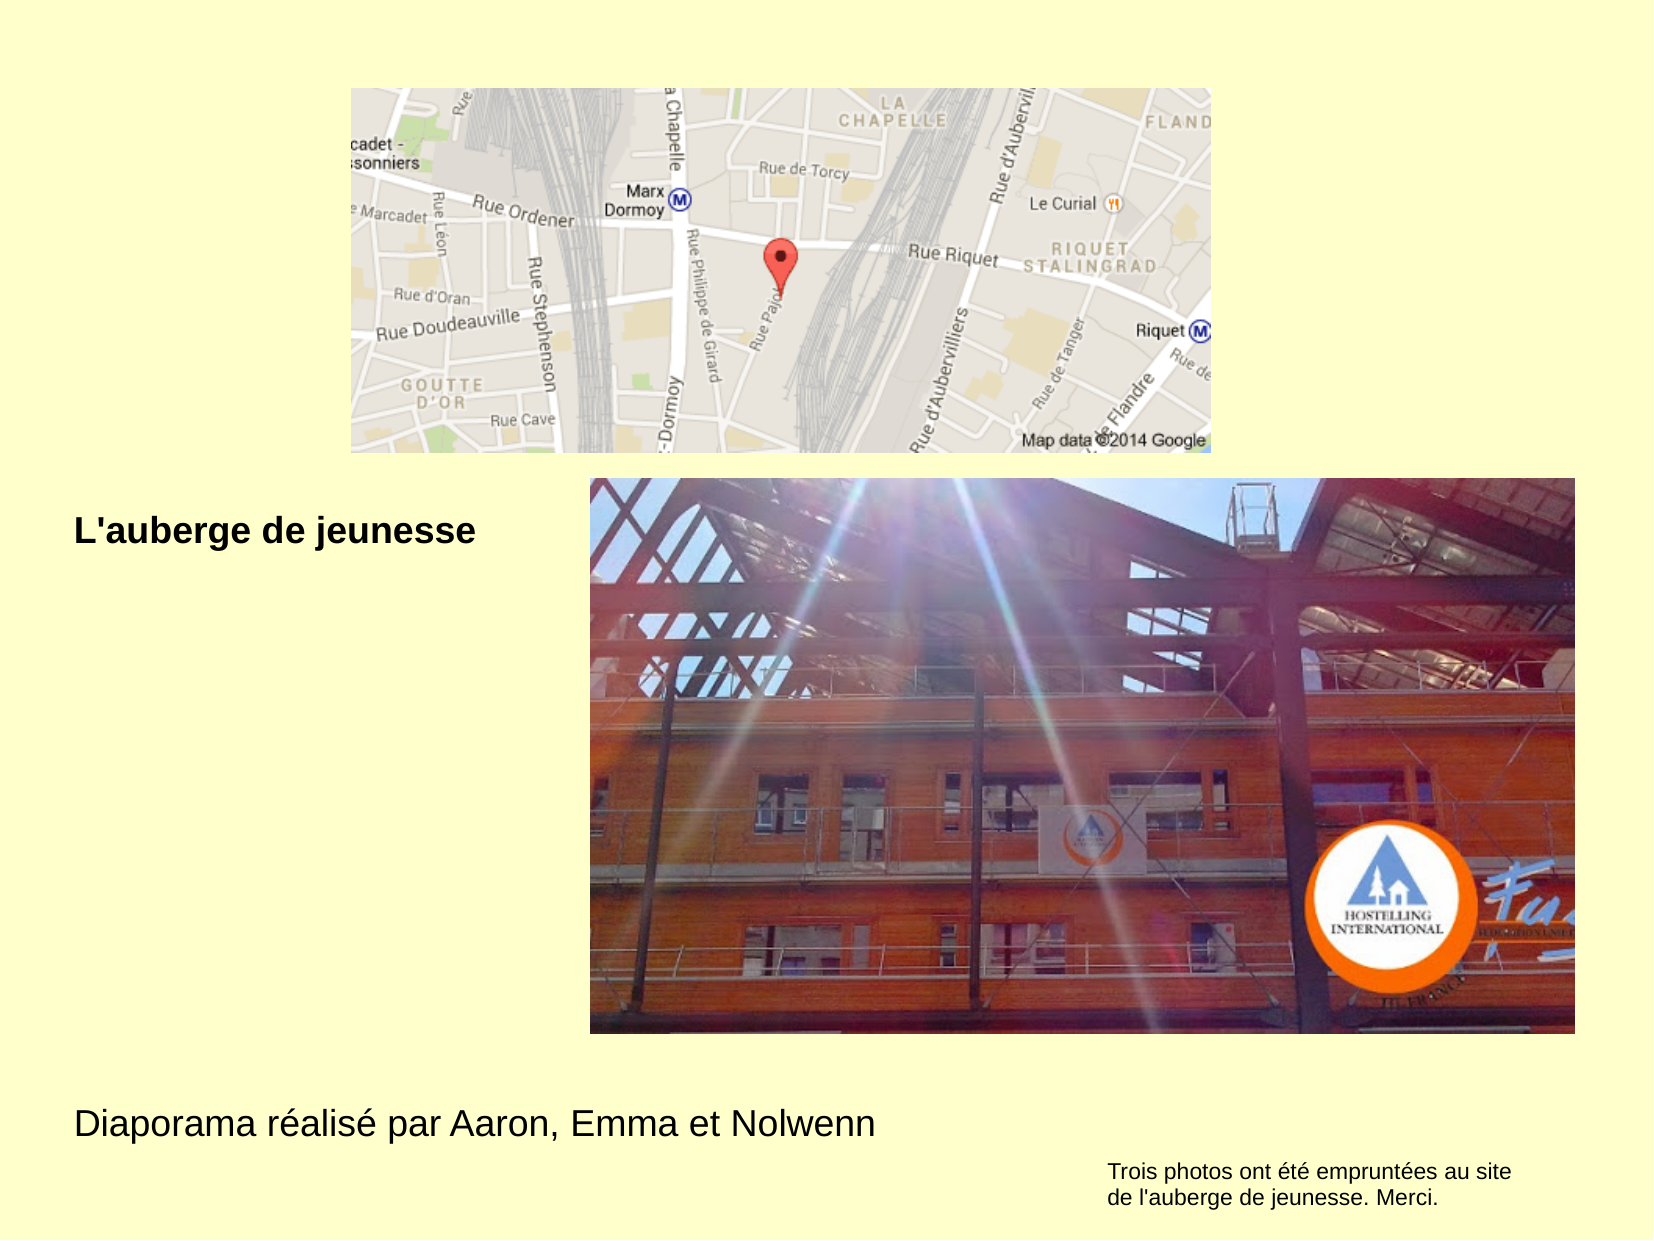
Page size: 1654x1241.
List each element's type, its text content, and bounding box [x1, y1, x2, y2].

text_box L'auberge de jeunesse [59, 501, 502, 561]
text_box Trois photos ont été empruntées au site de l'auberge de jeunesse. Merci. [1092, 1151, 1595, 1218]
text_box Diaporama réalisé par Aaron, Emma et Nolwenn [59, 1052, 1004, 1152]
picture [351, 88, 1211, 453]
picture [590, 478, 1575, 1034]
